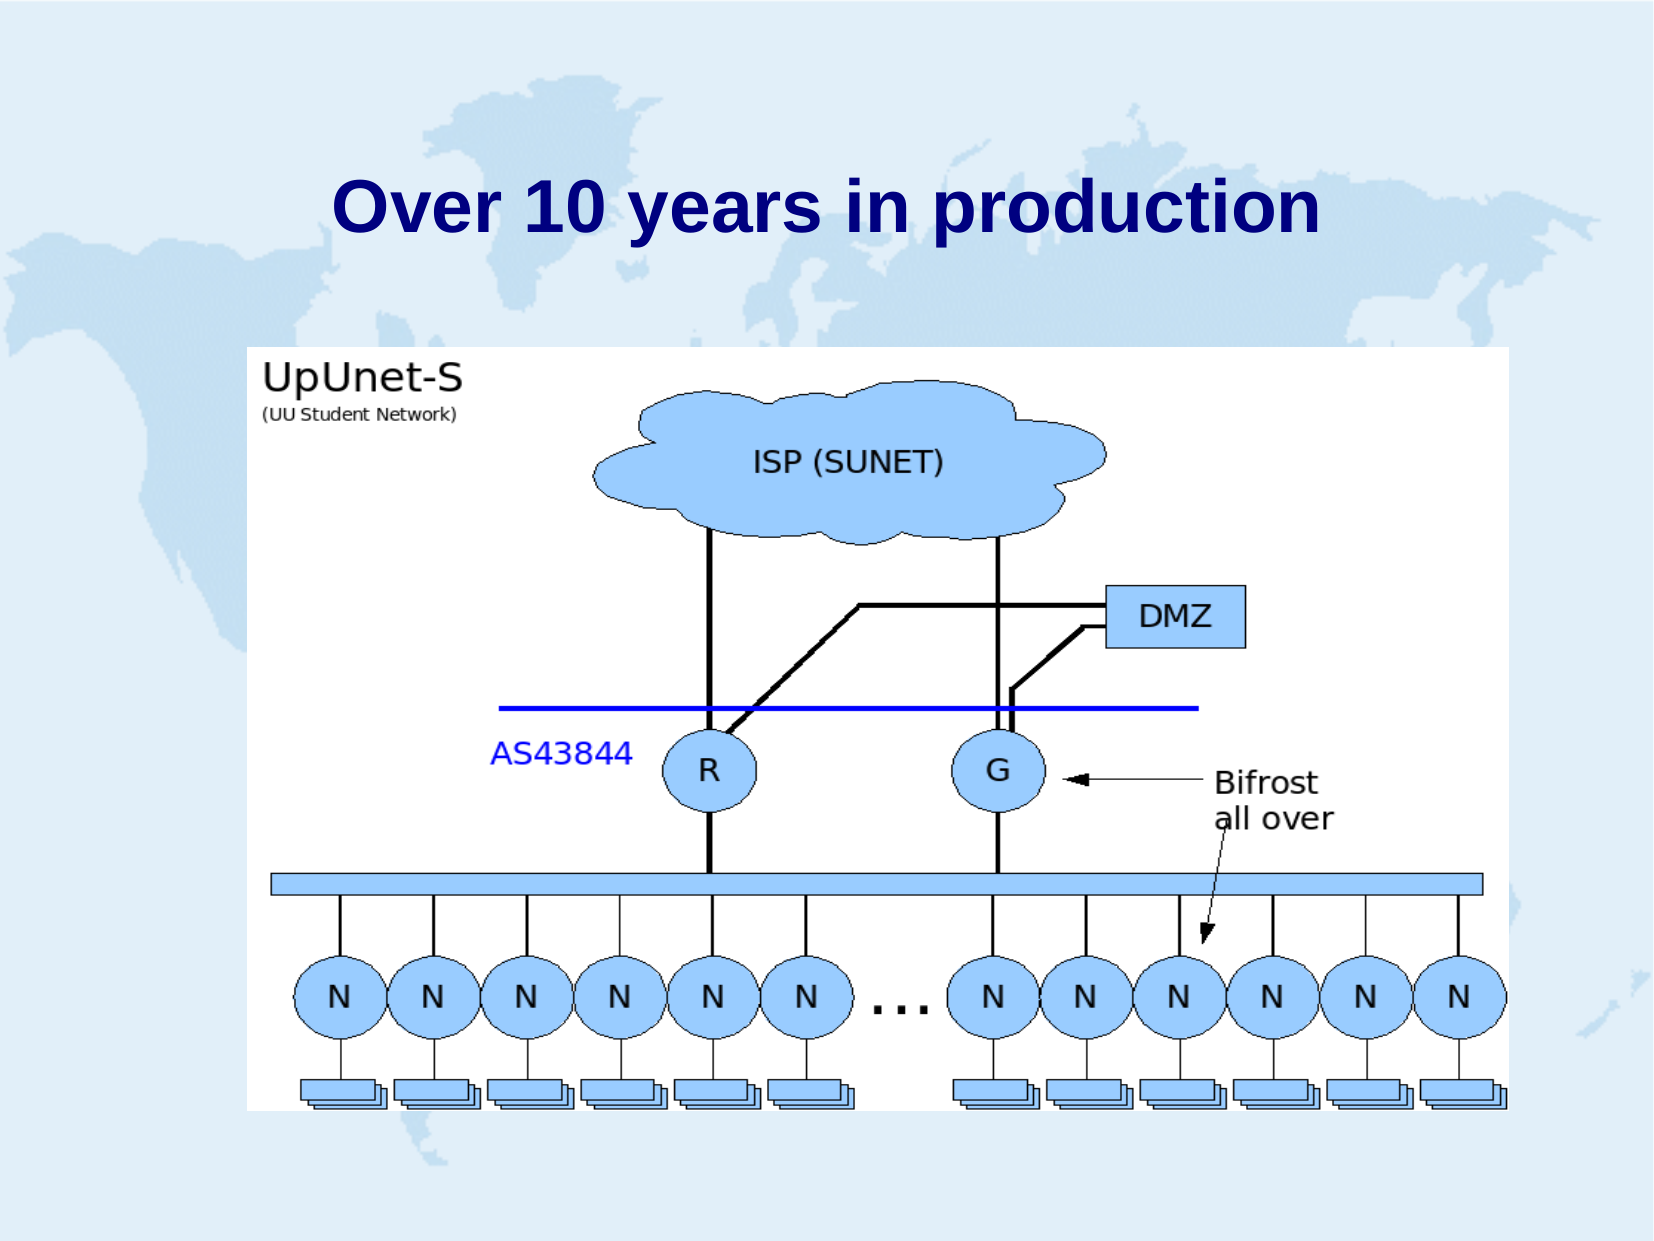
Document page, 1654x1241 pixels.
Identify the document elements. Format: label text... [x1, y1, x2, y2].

picture [0, 0, 1654, 1241]
title Over 10 years in production [121, 102, 1534, 311]
